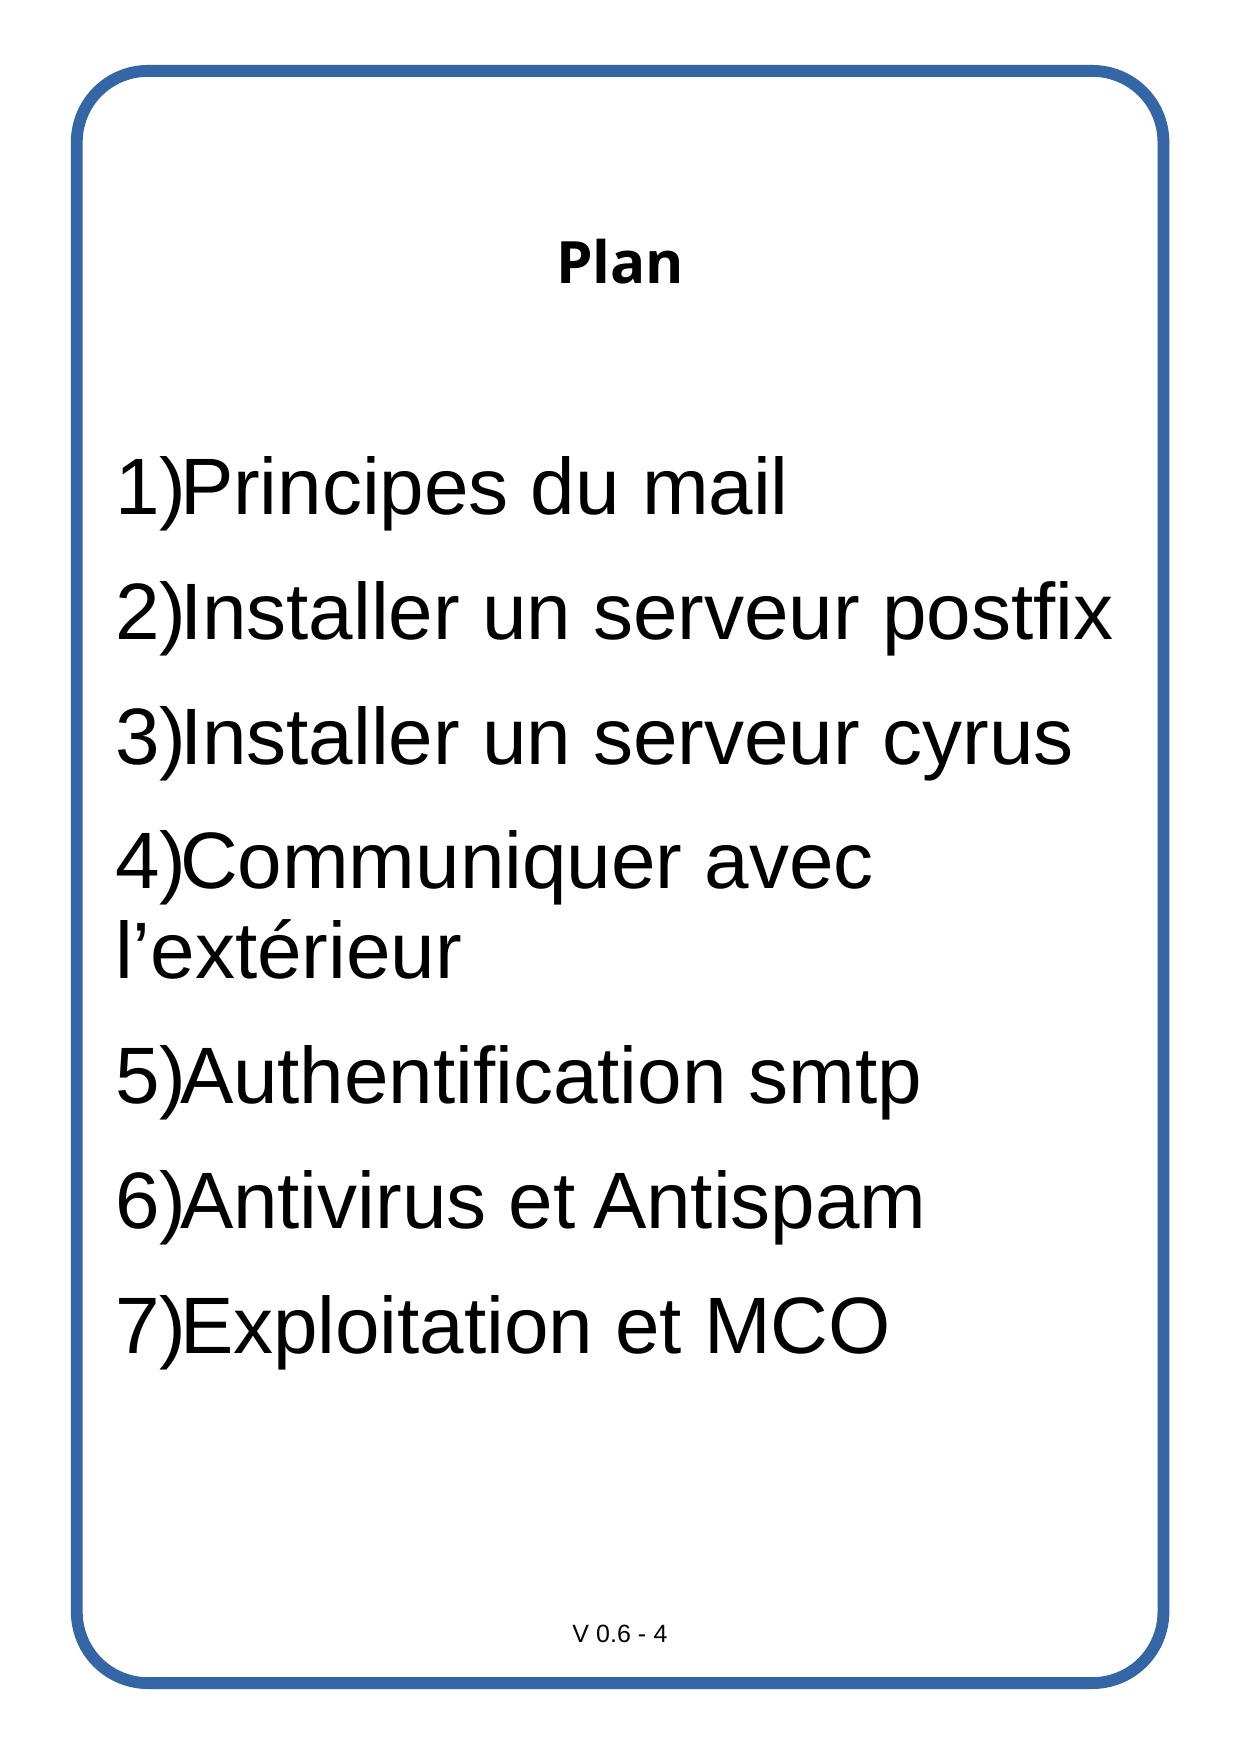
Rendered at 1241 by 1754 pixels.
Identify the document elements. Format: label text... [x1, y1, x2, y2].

title Plan [115, 124, 1125, 398]
list Principes du mail Installer un serveur postfix Installer un serveur cyrus Communiquer avec l’extérieur Authentification smtp Antivirus et Antispam Exploitation et MCO [115, 441, 1125, 1391]
